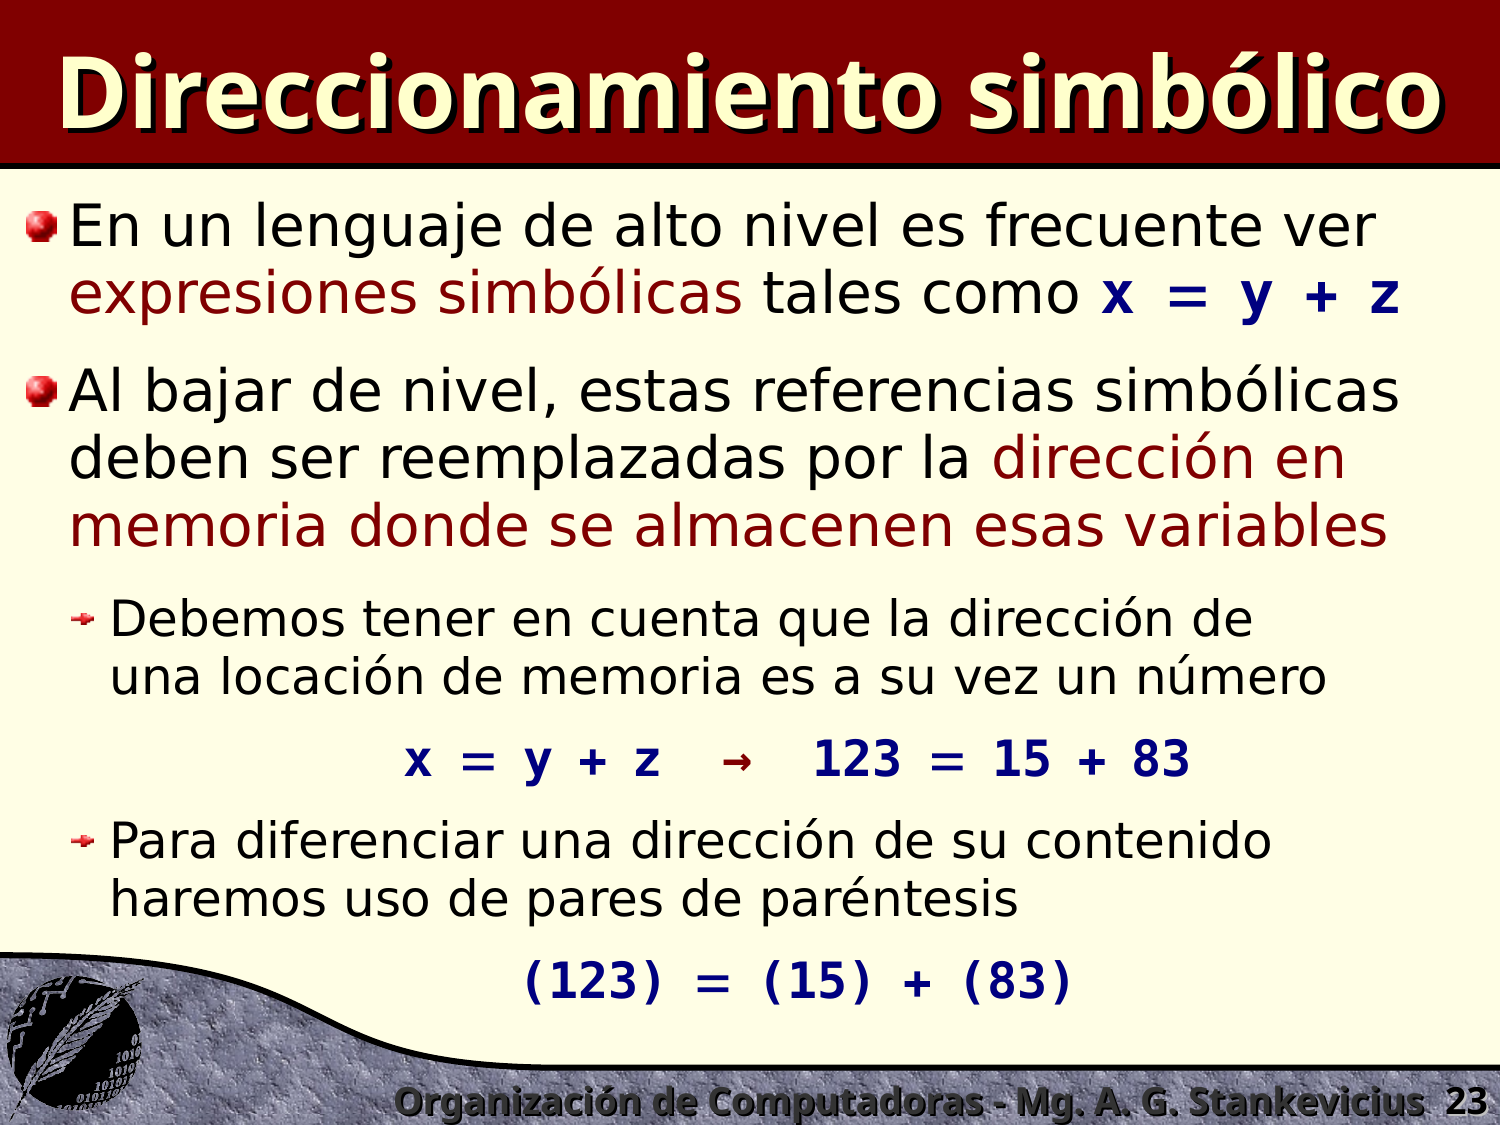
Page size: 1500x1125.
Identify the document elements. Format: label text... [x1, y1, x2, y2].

picture [802, 1100, 806, 1110]
picture [0, 959, 1500, 1125]
title Direccionamiento simbólico [15, 5, 1485, 160]
list En un lenguaje de alto nivel es frecuente ver expresiones simbólicas tales como x = y + z Al bajar de nivel, estas referencias simbólicas deben ser reemplazadas por la dirección en memoria donde se almacenen esas variables Debemos tener en cuenta que la dirección de una locación de memoria es a su vez un número x = y + z → 123 = 15 + 83 Para diferenciar una dirección de su contenido haremos uso de pares de paréntesis (123) = (15) + (83) [11, 192, 1486, 1027]
picture [1058, 1100, 1065, 1110]
picture [448, 1100, 455, 1110]
